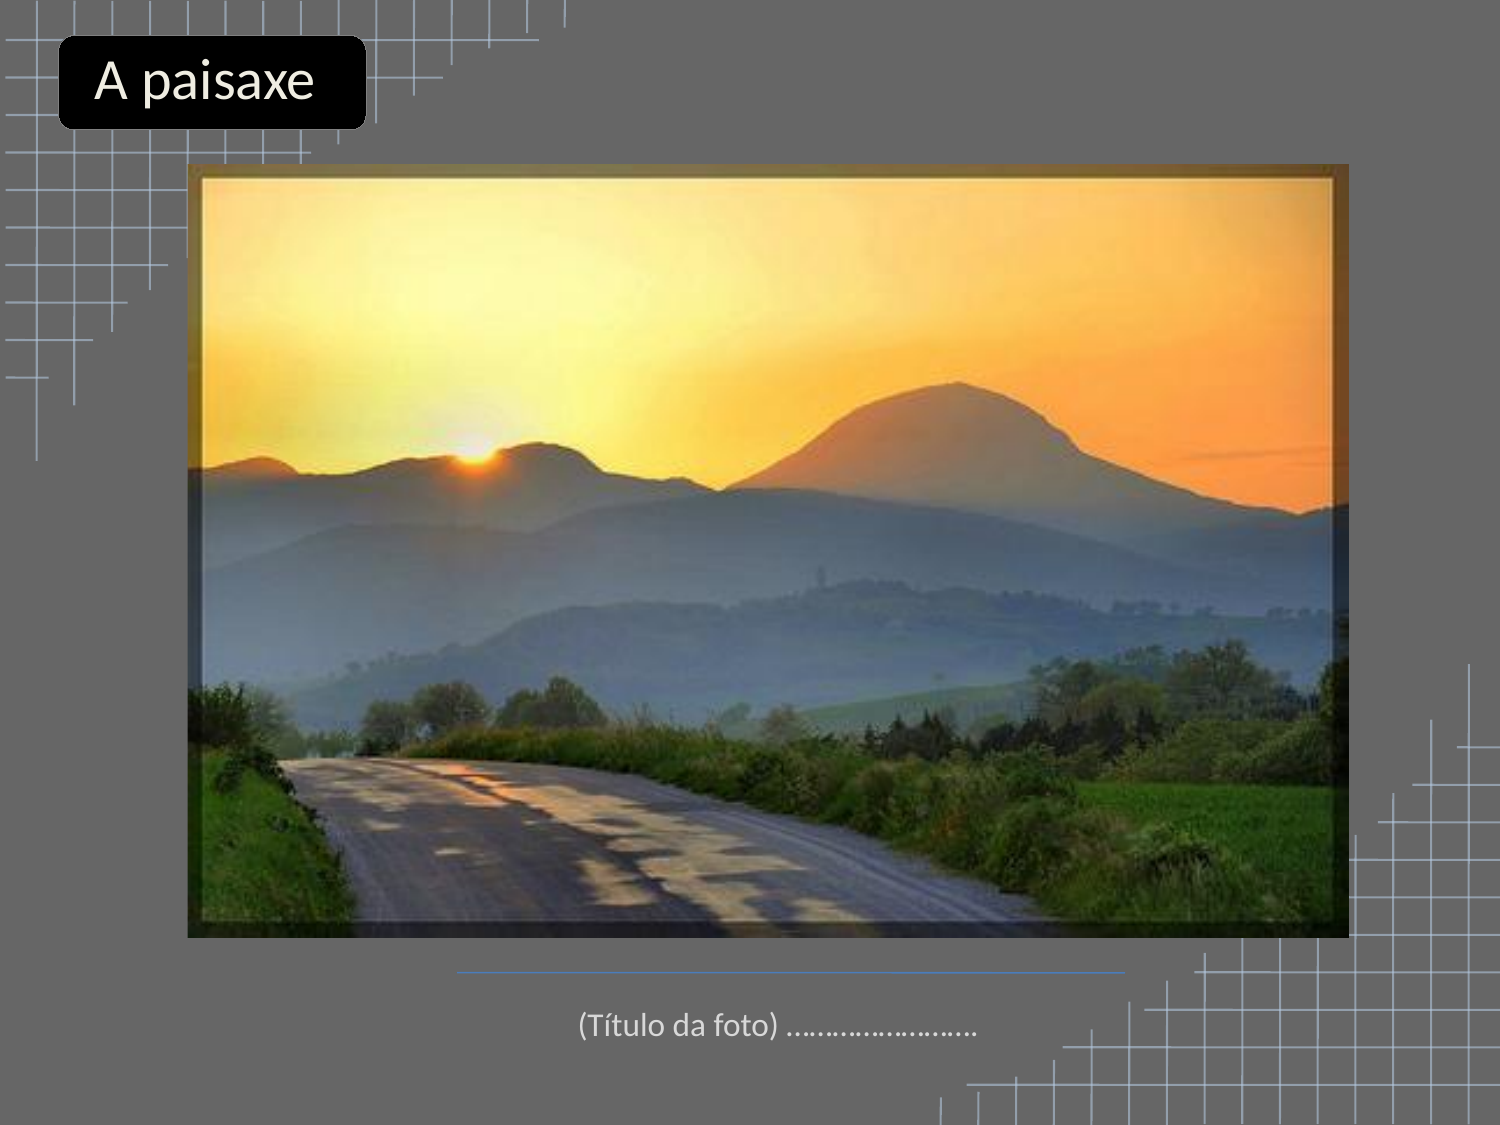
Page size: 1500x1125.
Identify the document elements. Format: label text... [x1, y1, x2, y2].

text_box (Título da foto) ……………………. [562, 996, 996, 1052]
text_box [69, 35, 367, 130]
title A paisaxe [58, 23, 352, 129]
text_box [187, 164, 1349, 938]
